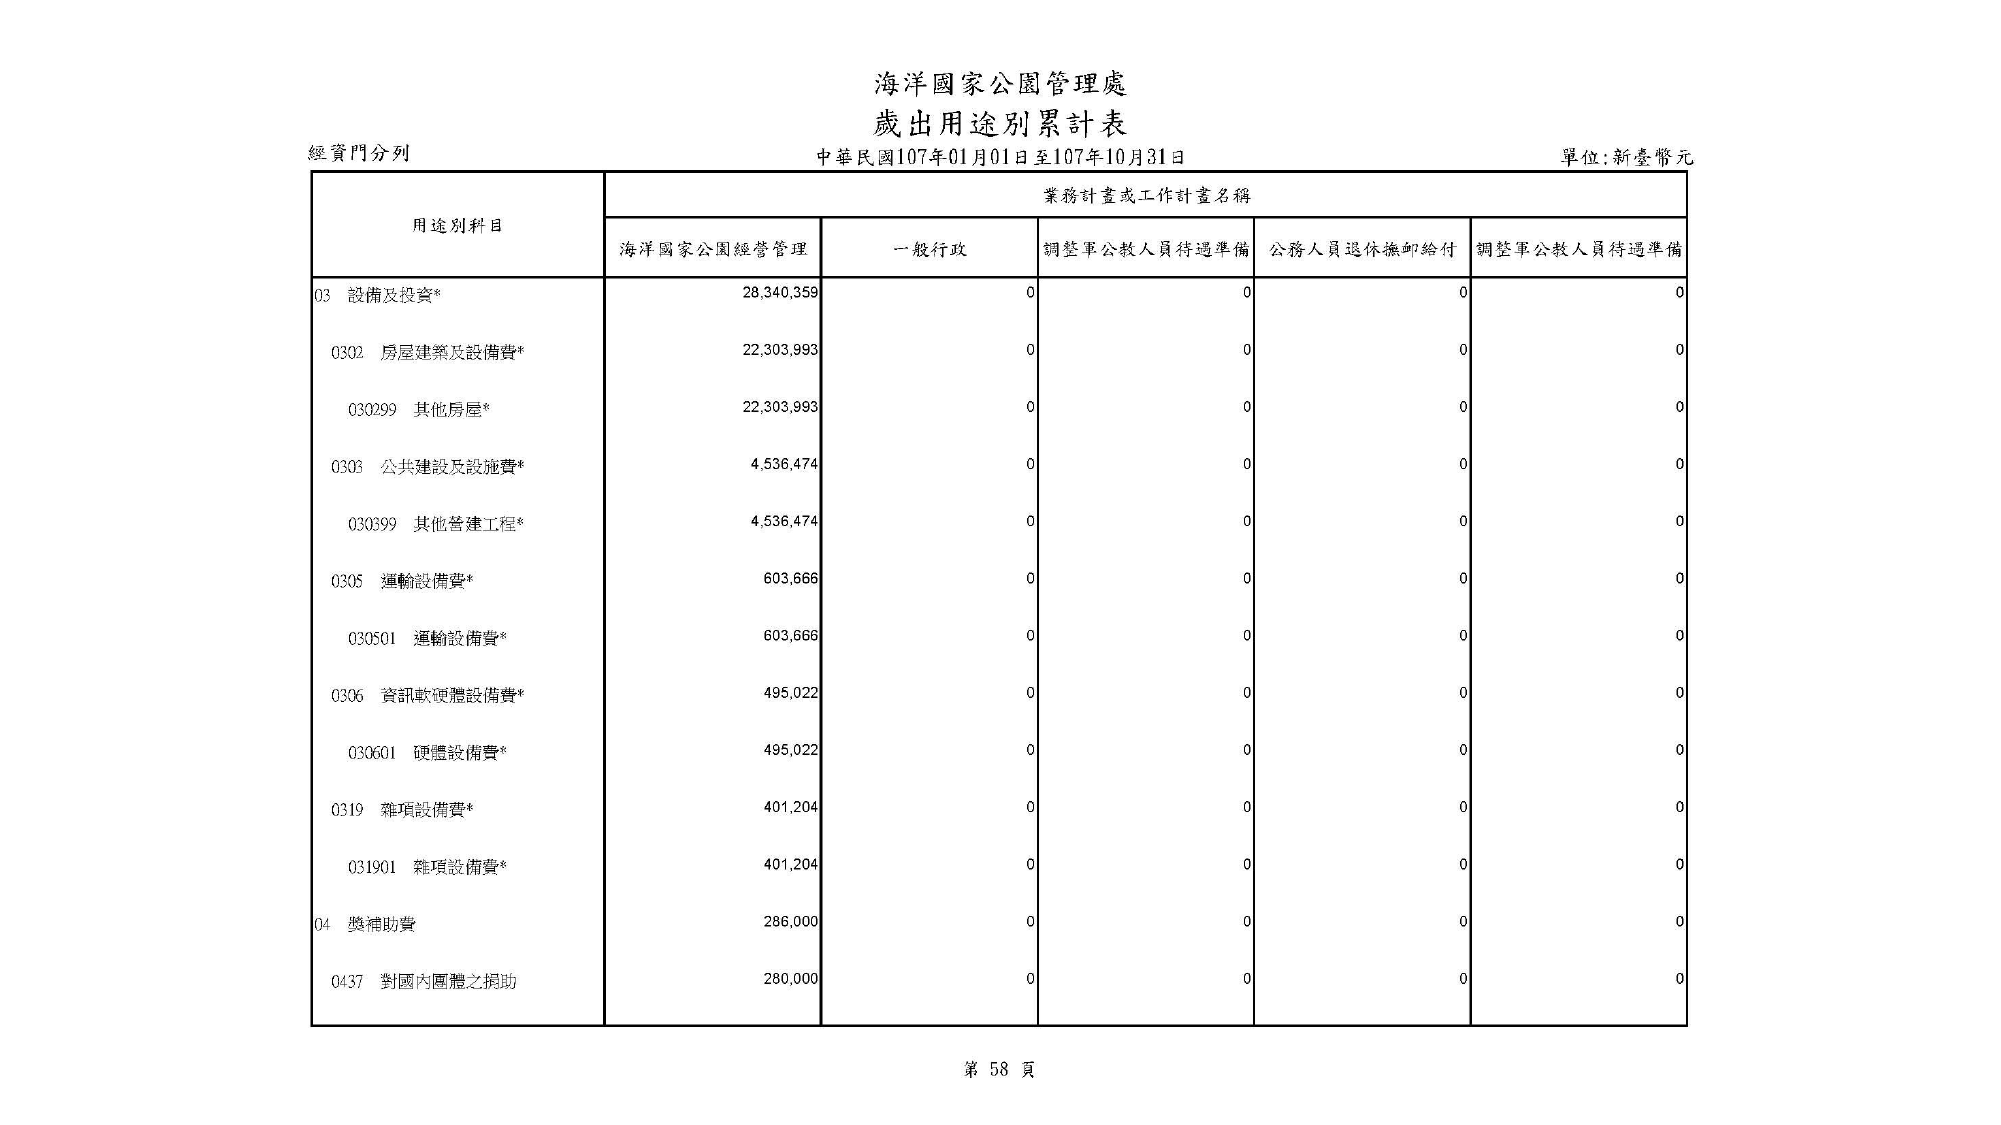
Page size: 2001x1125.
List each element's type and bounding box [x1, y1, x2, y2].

picture [204, 0, 1796, 1125]
